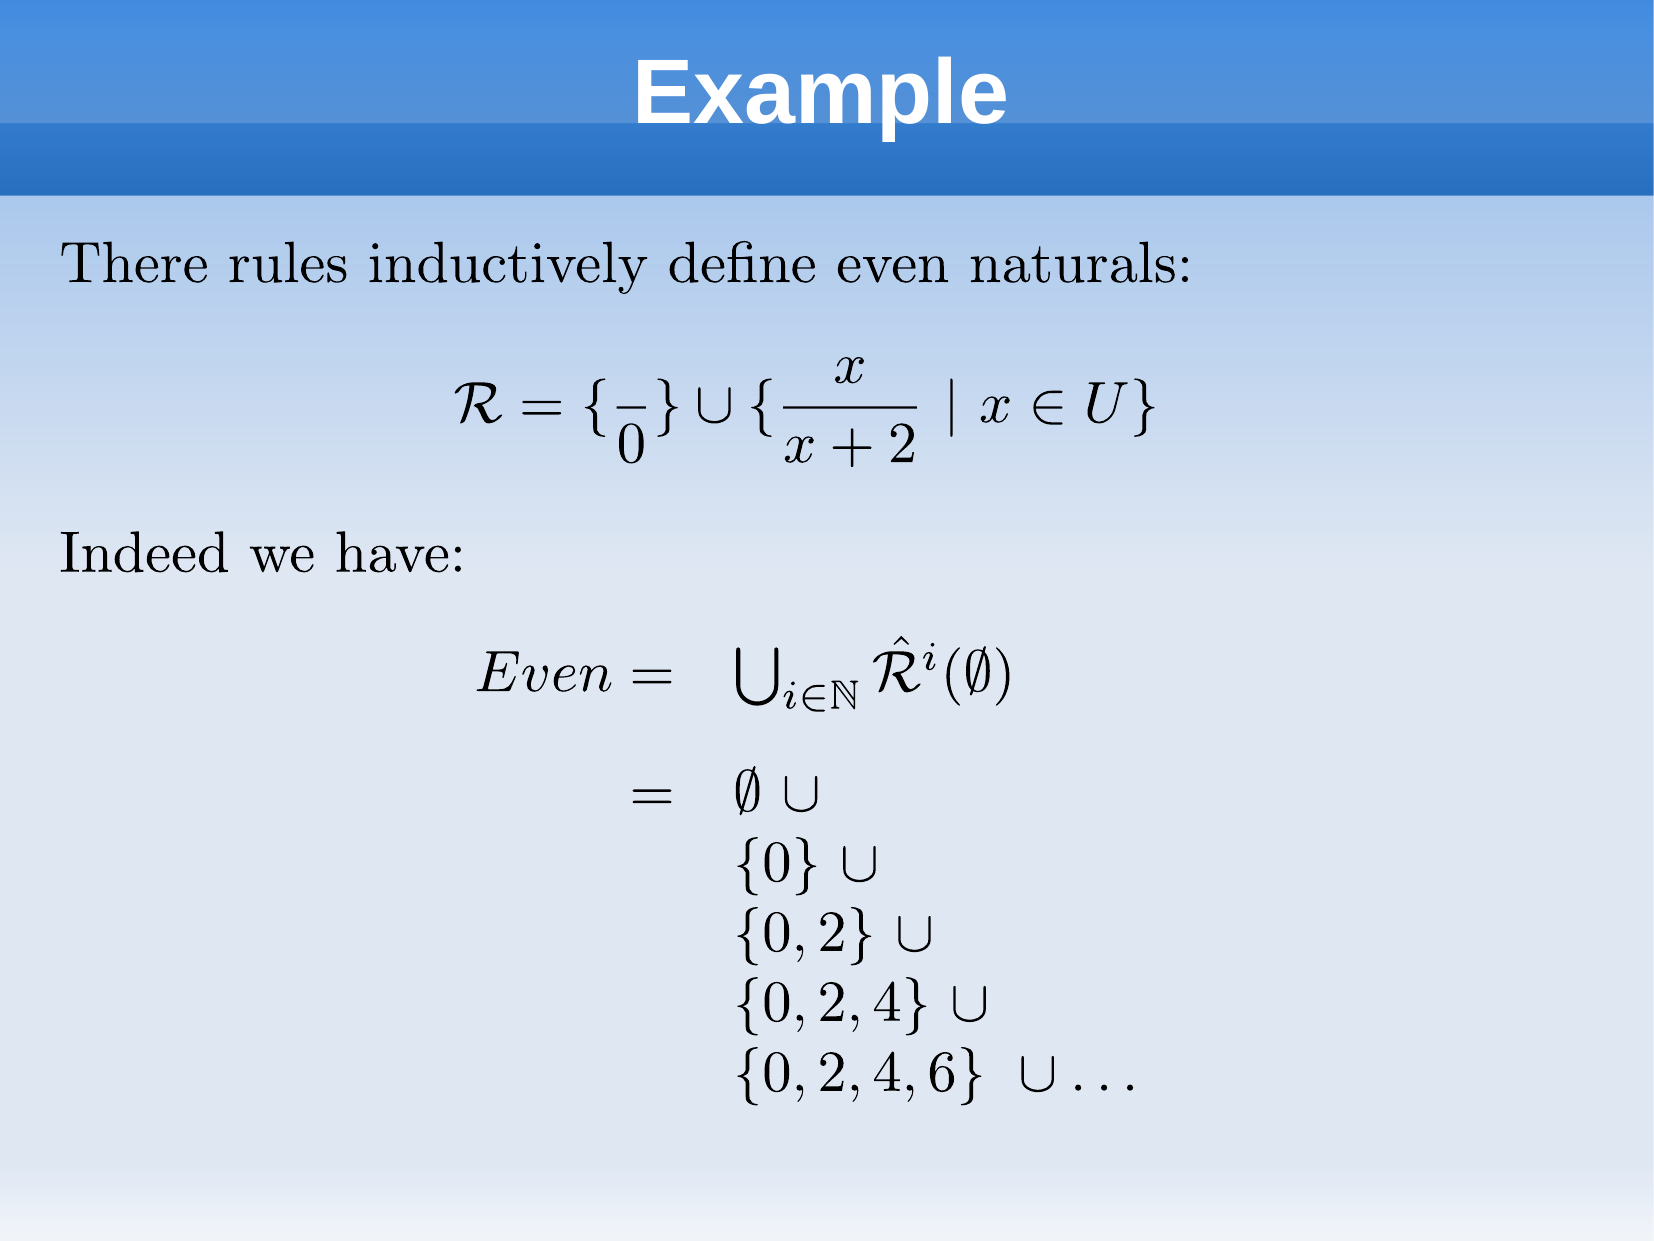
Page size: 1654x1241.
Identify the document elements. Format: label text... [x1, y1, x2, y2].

title Example [76, 0, 1565, 188]
list [82, 290, 1571, 1109]
picture [0, 0, 1654, 1241]
